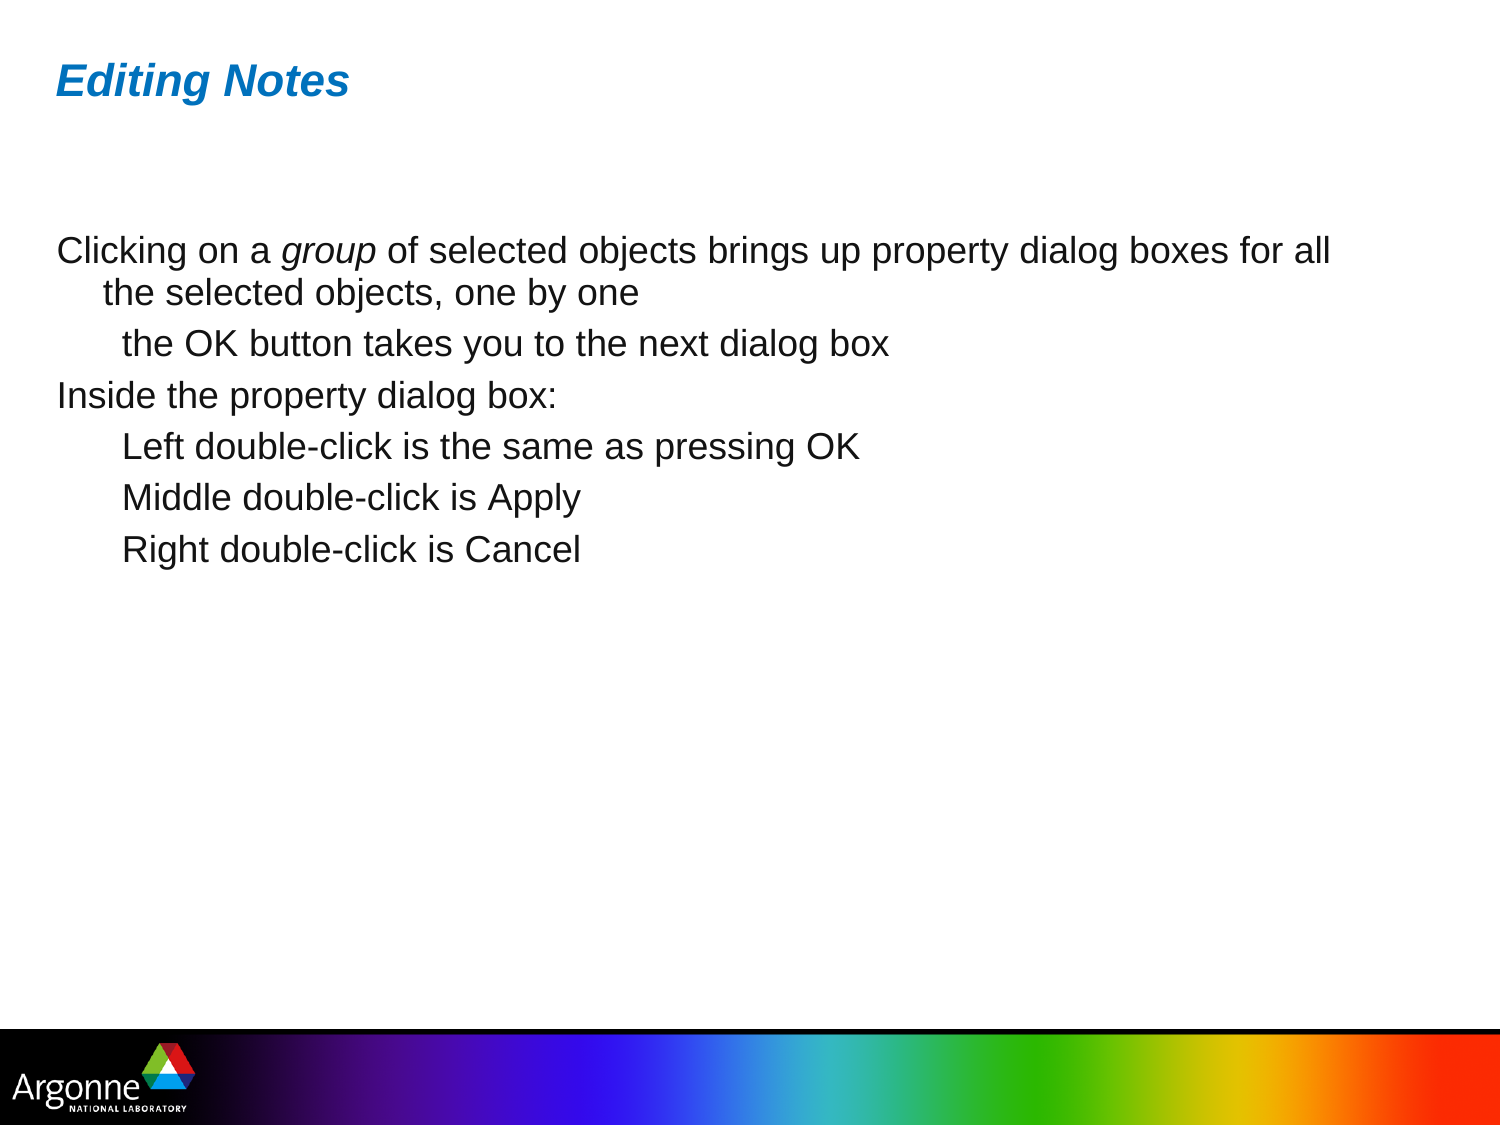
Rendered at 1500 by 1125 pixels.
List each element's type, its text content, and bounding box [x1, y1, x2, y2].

title Editing Notes [55, 48, 1361, 118]
picture [0, 1029, 1500, 1125]
list Clicking on a group of selected objects brings up property dialog boxes for all the selected objects, one by one the OK button takes you to the next dialog box Inside the property dialog box: Left double-click is the same as pressing OK Middle double-click is Apply Right double-click is Cancel [56, 229, 1359, 725]
